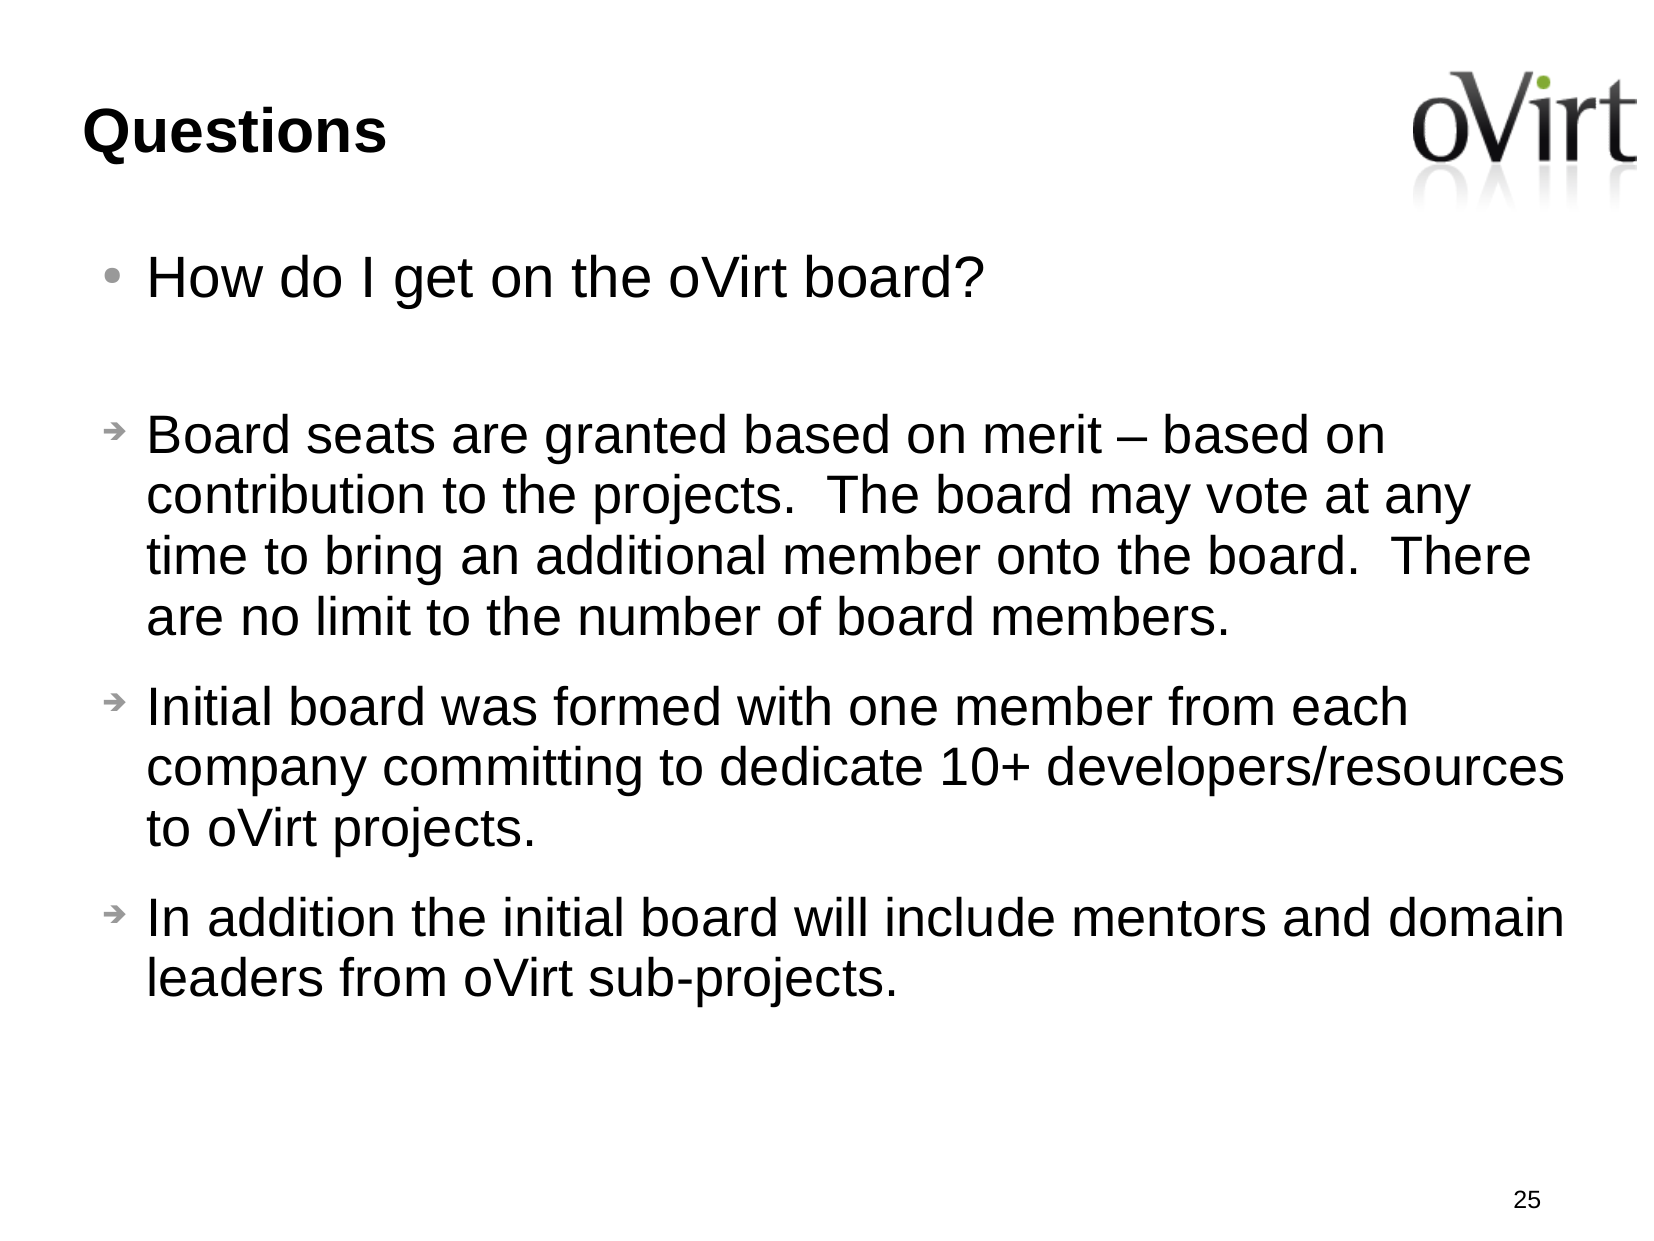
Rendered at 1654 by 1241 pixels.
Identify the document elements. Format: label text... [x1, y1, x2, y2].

picture [1413, 63, 1637, 212]
list How do I get on the oVirt board? Board seats are granted based on merit – based on contribution to the projects. The board may vote at any time to bring an additional member onto the board. There are no limit to the number of board members. Initial board was formed with one member from each company committing to dedicate 10+ developers/resources to oVirt projects. In addition the initial board will include mentors and domain leaders from oVirt sub-projects. [86, 244, 1576, 1039]
title Questions [82, 37, 1571, 226]
